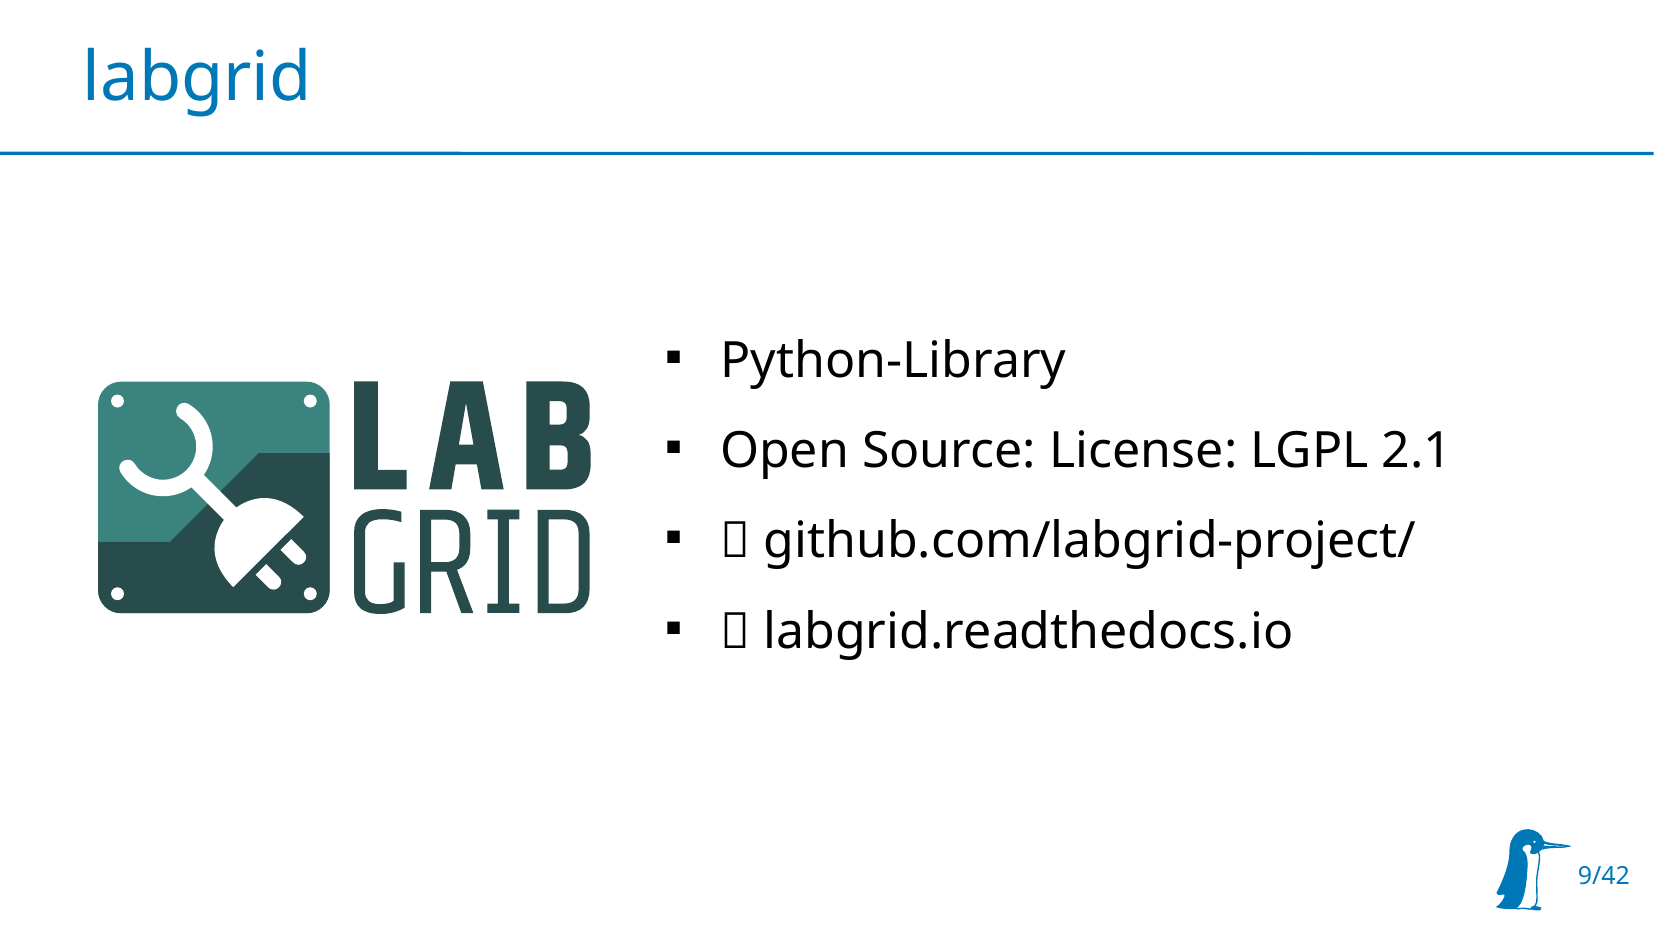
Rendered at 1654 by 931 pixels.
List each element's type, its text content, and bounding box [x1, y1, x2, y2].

title labgrid [82, 30, 1571, 121]
picture [82, 366, 603, 629]
list Python-Library Open Source: License: LGPL 2.1  github.com/labgrid-project/  labgrid.readthedocs.io [649, 323, 1572, 931]
